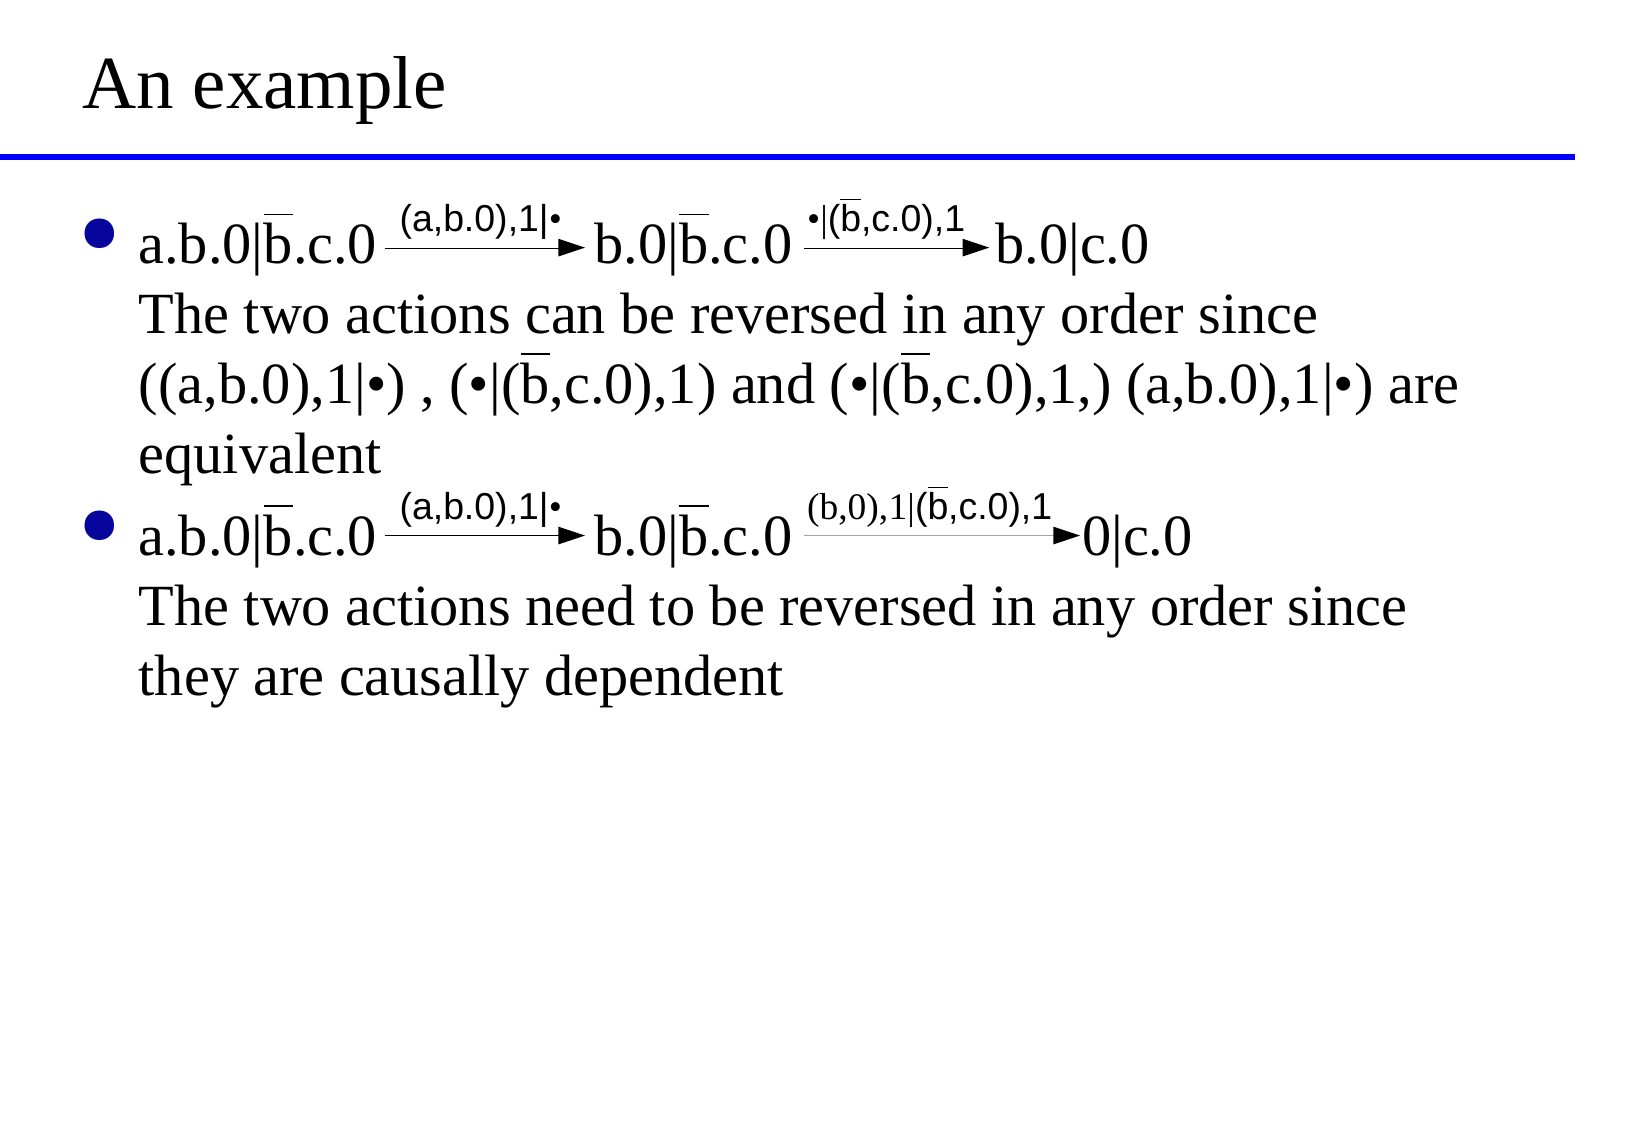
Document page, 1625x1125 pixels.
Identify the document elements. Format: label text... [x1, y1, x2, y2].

list a.b.0|b.c.0 b.0|b.c.0 b.0|c.0 The two actions can be reversed in any order since ((a,b.0),1|•) , (•|(b,c.0),1) and (•|(b,c.0),1,) (a,b.0),1|•) are equivalent a.b.0|b.c.0 b.0|b.c.0 0|c.0 The two actions need to be reversed in any order since they are causally dependent [67, 198, 1557, 1061]
text_box (a,b.0),1|• [384, 190, 599, 248]
text_box (b,0),1|(b,c.0),1 [792, 478, 1122, 536]
text_box (a,b.0),1|• [384, 478, 599, 536]
text_box •|(b,c.0),1 [792, 190, 1007, 248]
title An example [67, 27, 1544, 131]
